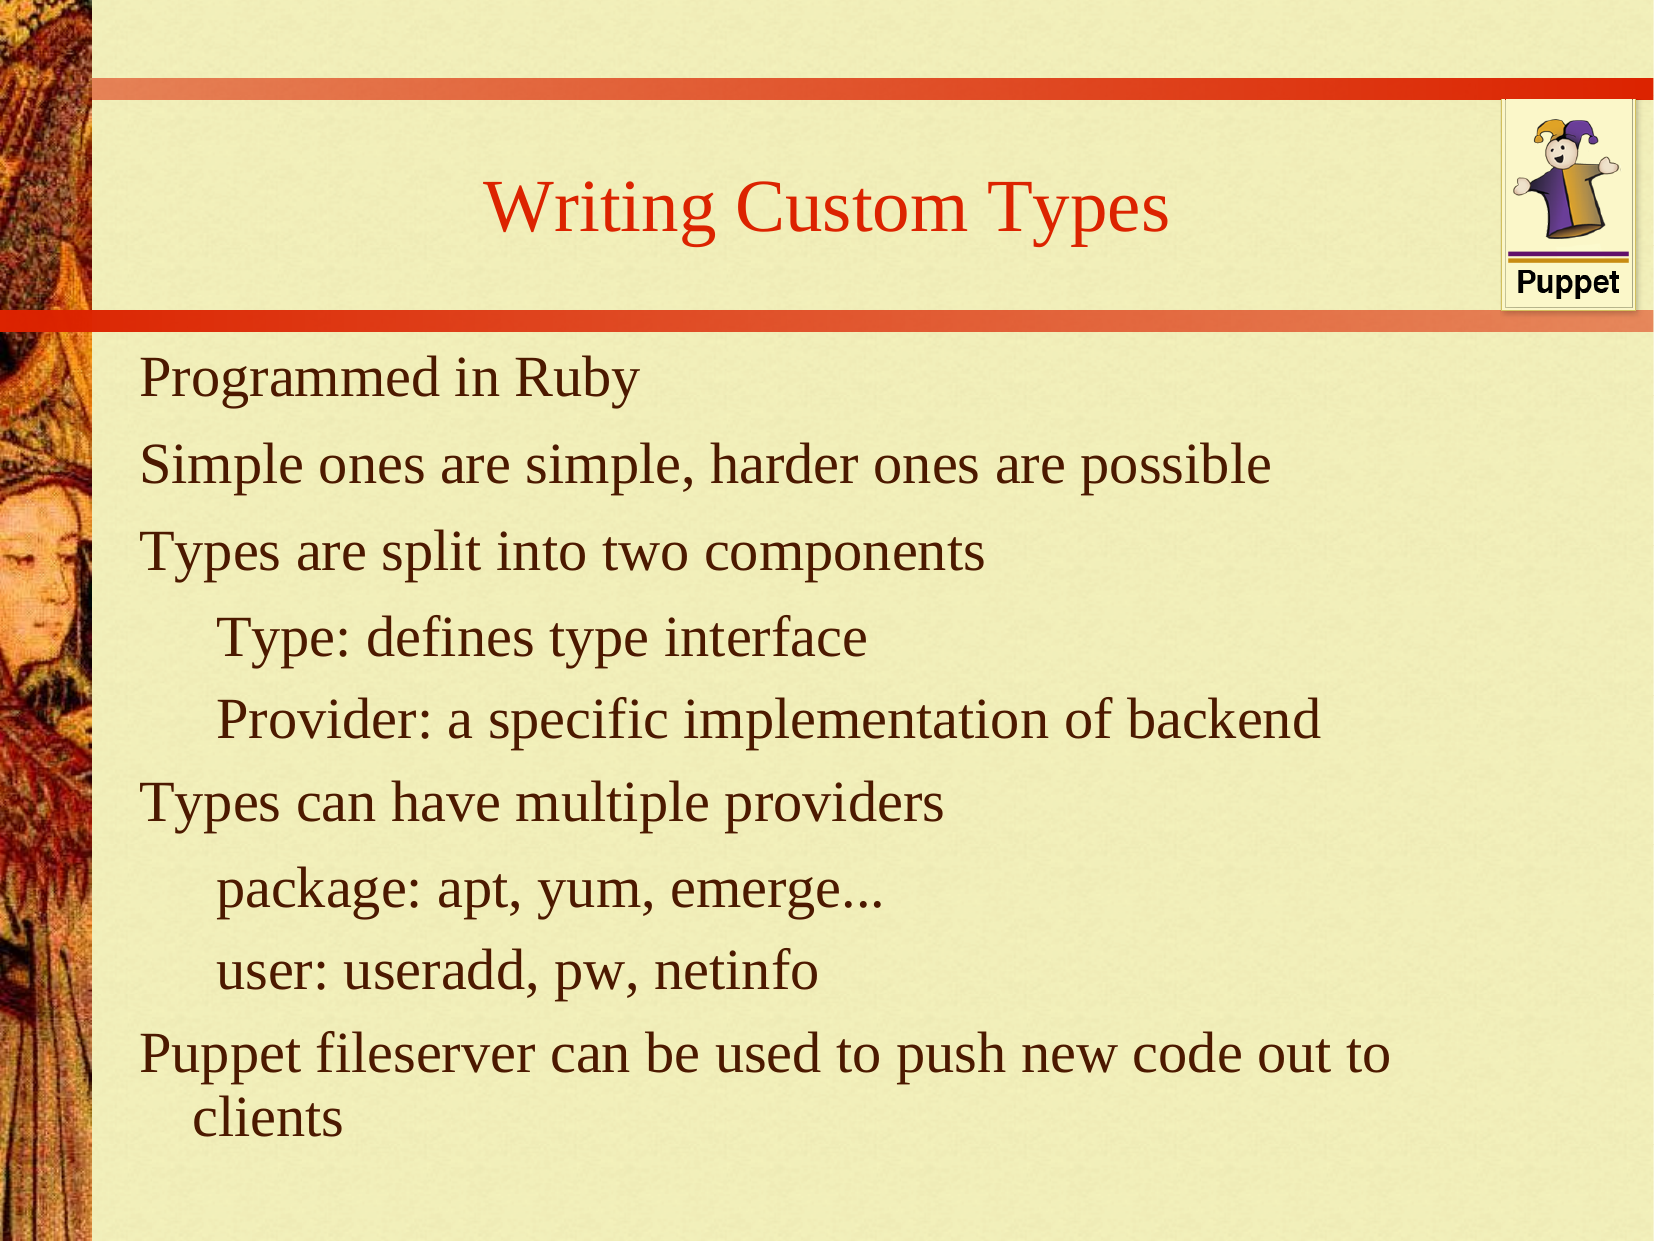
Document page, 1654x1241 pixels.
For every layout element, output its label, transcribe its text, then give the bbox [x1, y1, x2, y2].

picture [0, 0, 1654, 1241]
list Programmed in Ruby Simple ones are simple, harder ones are possible Types are split into two components Type: defines type interface Provider: a specific implementation of backend Types can have multiple providers package: apt, yum, emerge... user: useradd, pw, netinfo Puppet fileserver can be used to push new code out to clients [121, 344, 1534, 1159]
title Writing Custom Types [121, 102, 1534, 311]
